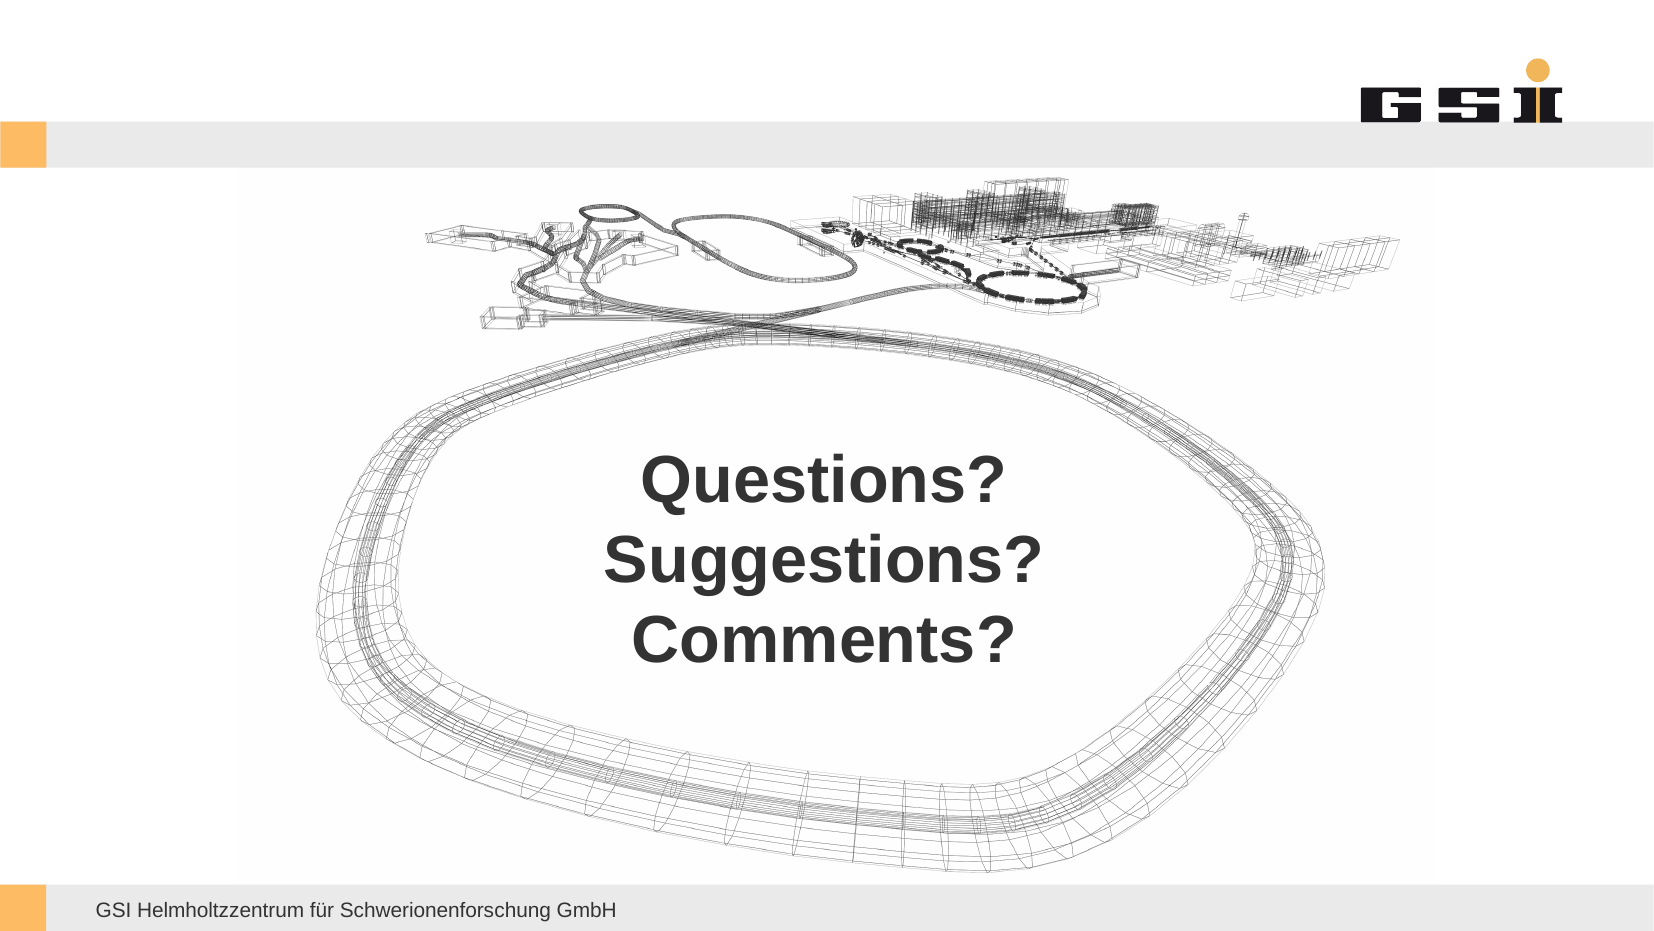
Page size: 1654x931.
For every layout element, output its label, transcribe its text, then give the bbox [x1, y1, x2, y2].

picture [237, 168, 1435, 881]
title Questions? Suggestions? Comments? [252, 577, 1396, 684]
picture [1359, 56, 1564, 125]
